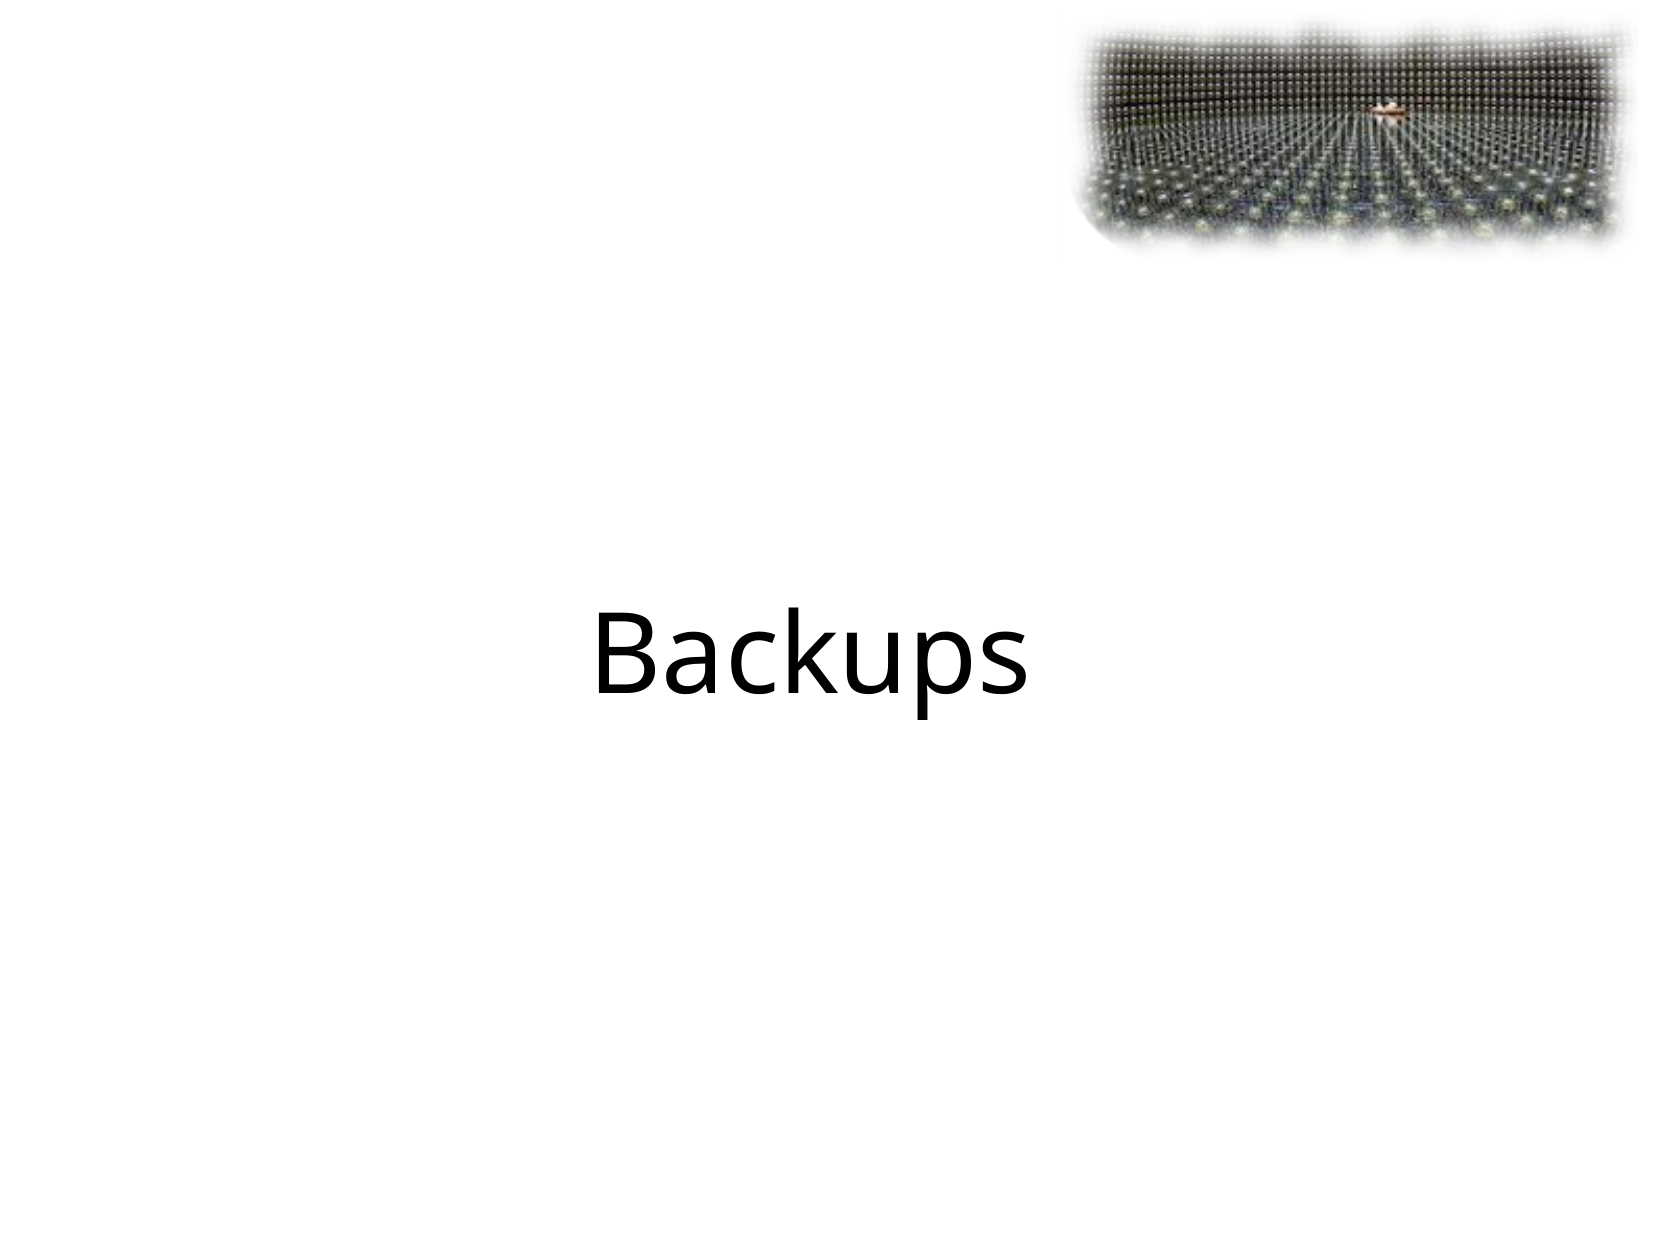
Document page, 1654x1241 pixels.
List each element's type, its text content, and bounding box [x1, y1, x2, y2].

subtitle Backups [82, 290, 1538, 1010]
picture [1062, 11, 1638, 262]
